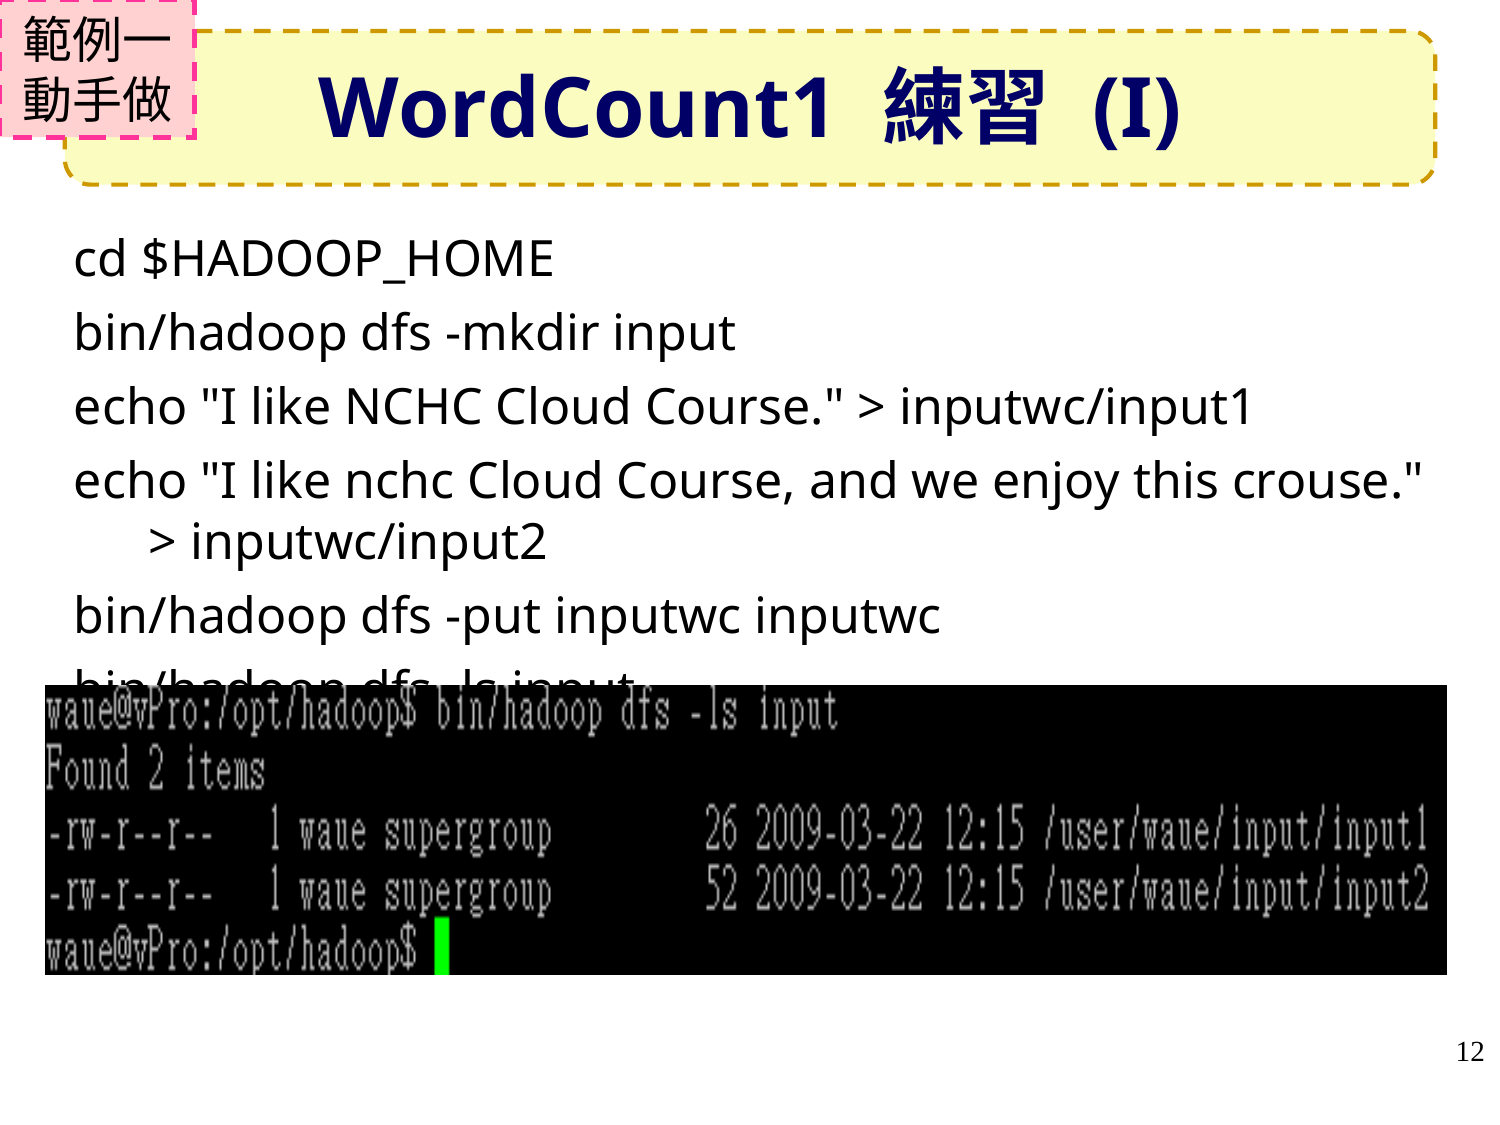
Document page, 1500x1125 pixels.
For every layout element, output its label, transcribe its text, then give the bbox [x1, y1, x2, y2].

title WordCount1 練習 (I) [112, 30, 1388, 173]
list cd $HADOOP_HOME bin/hadoop dfs -mkdir input echo "I like NCHC Cloud Course." > inputwc/input1 echo "I like nchc Cloud Course, and we enjoy this crouse." > inputwc/input2 bin/hadoop dfs -put inputwc inputwc bin/hadoop dfs -ls input [59, 219, 1477, 1094]
text_box 範例一 動手做 [0, 0, 195, 138]
text_box [45, 685, 1447, 975]
text_box <編號> [1324, 1025, 1500, 1101]
